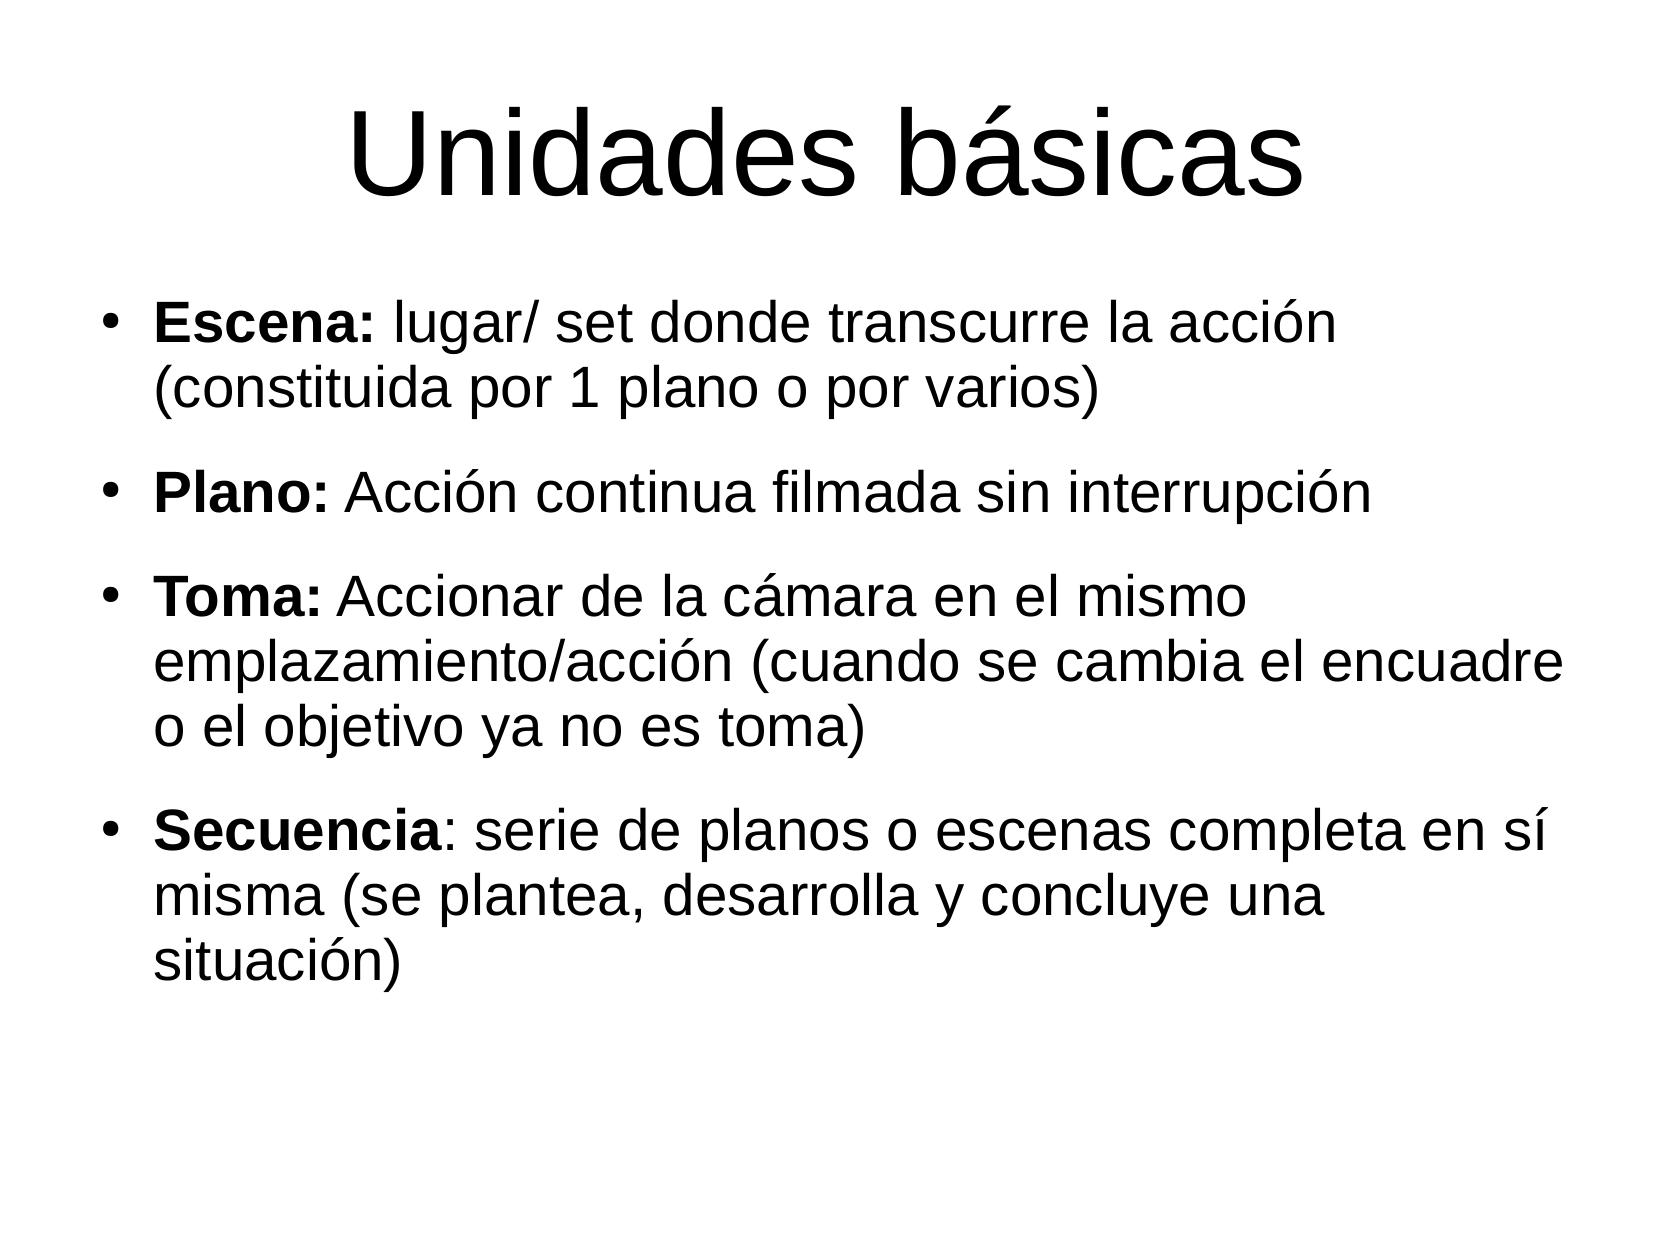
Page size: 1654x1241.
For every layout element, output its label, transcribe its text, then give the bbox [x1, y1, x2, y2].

title Unidades básicas [82, 49, 1571, 257]
list Escena: lugar/ set donde transcurre la acción (constituida por 1 plano o por varios) Plano: Acción continua filmada sin interrupción Toma: Accionar de la cámara en el mismo emplazamiento/acción (cuando se cambia el encuadre o el objetivo ya no es toma) Secuencia: serie de planos o escenas completa en sí misma (se plantea, desarrolla y concluye una situación) [82, 290, 1571, 1050]
